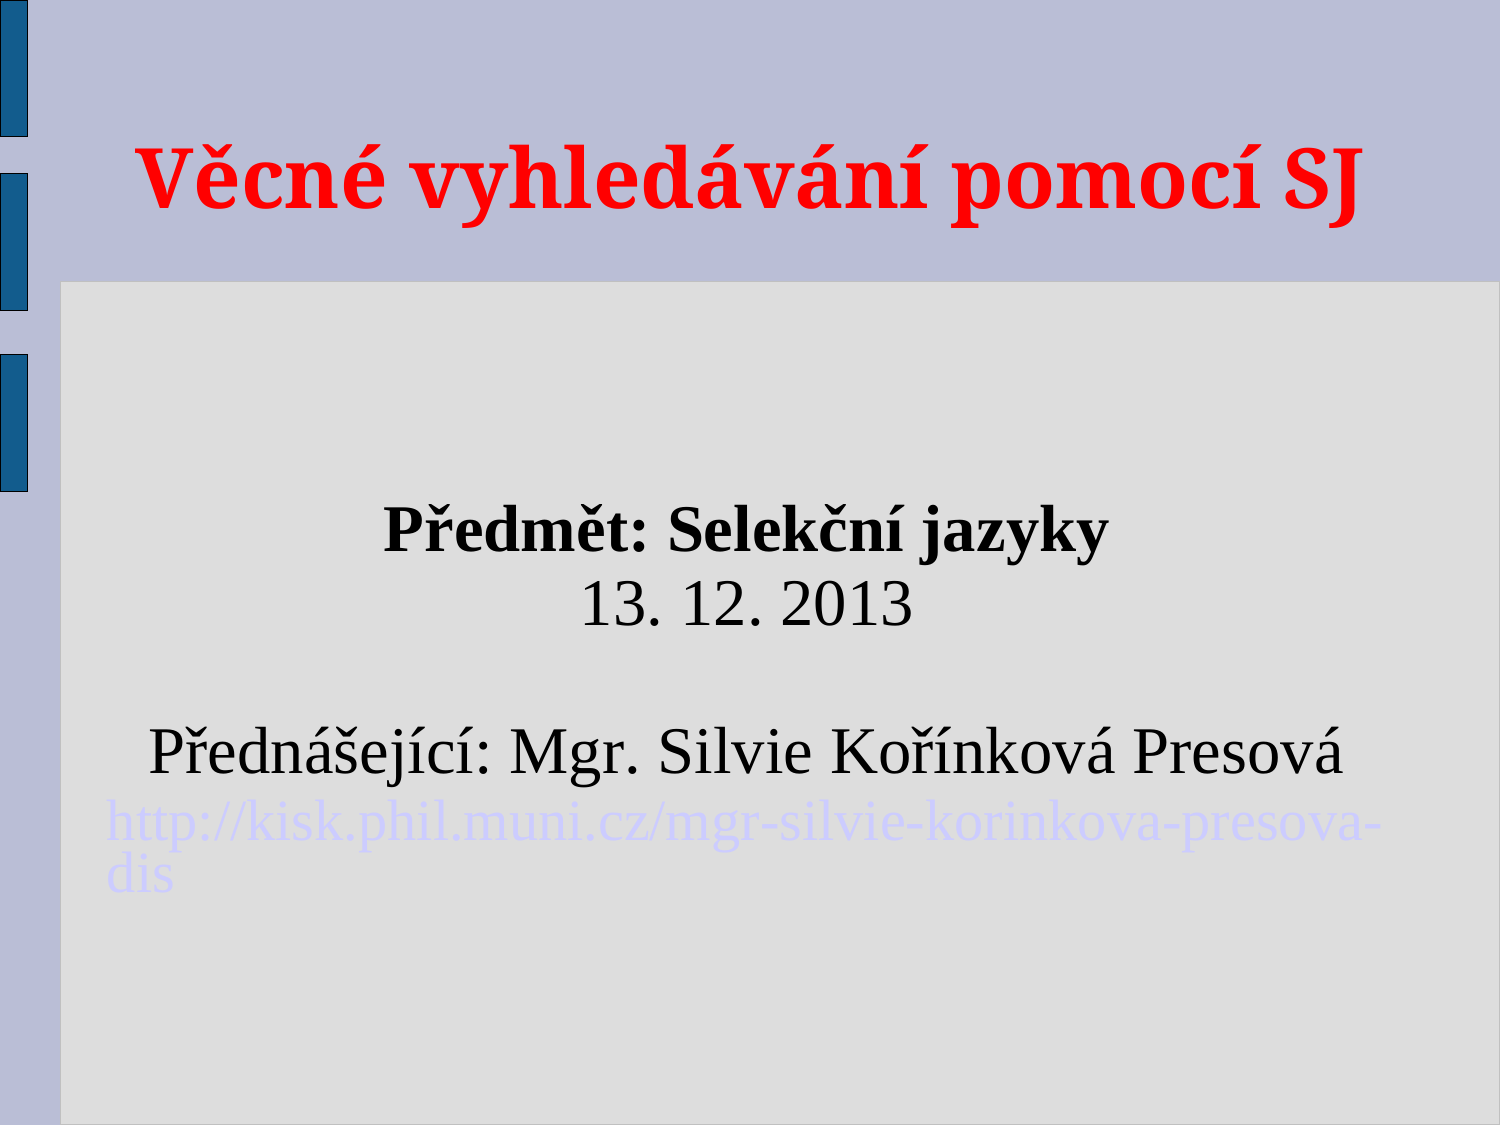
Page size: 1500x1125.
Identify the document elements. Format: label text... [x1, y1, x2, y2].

title Věcné vyhledávání pomocí SJ [110, 89, 1392, 264]
subtitle Předmět: Selekční jazyky 13. 12. 2013 Přednášející: Mgr. Silvie Kořínková Presová http://kisk.phil.muni.cz/mgr-silvie-korinkova-presova-dis [106, 324, 1388, 1021]
